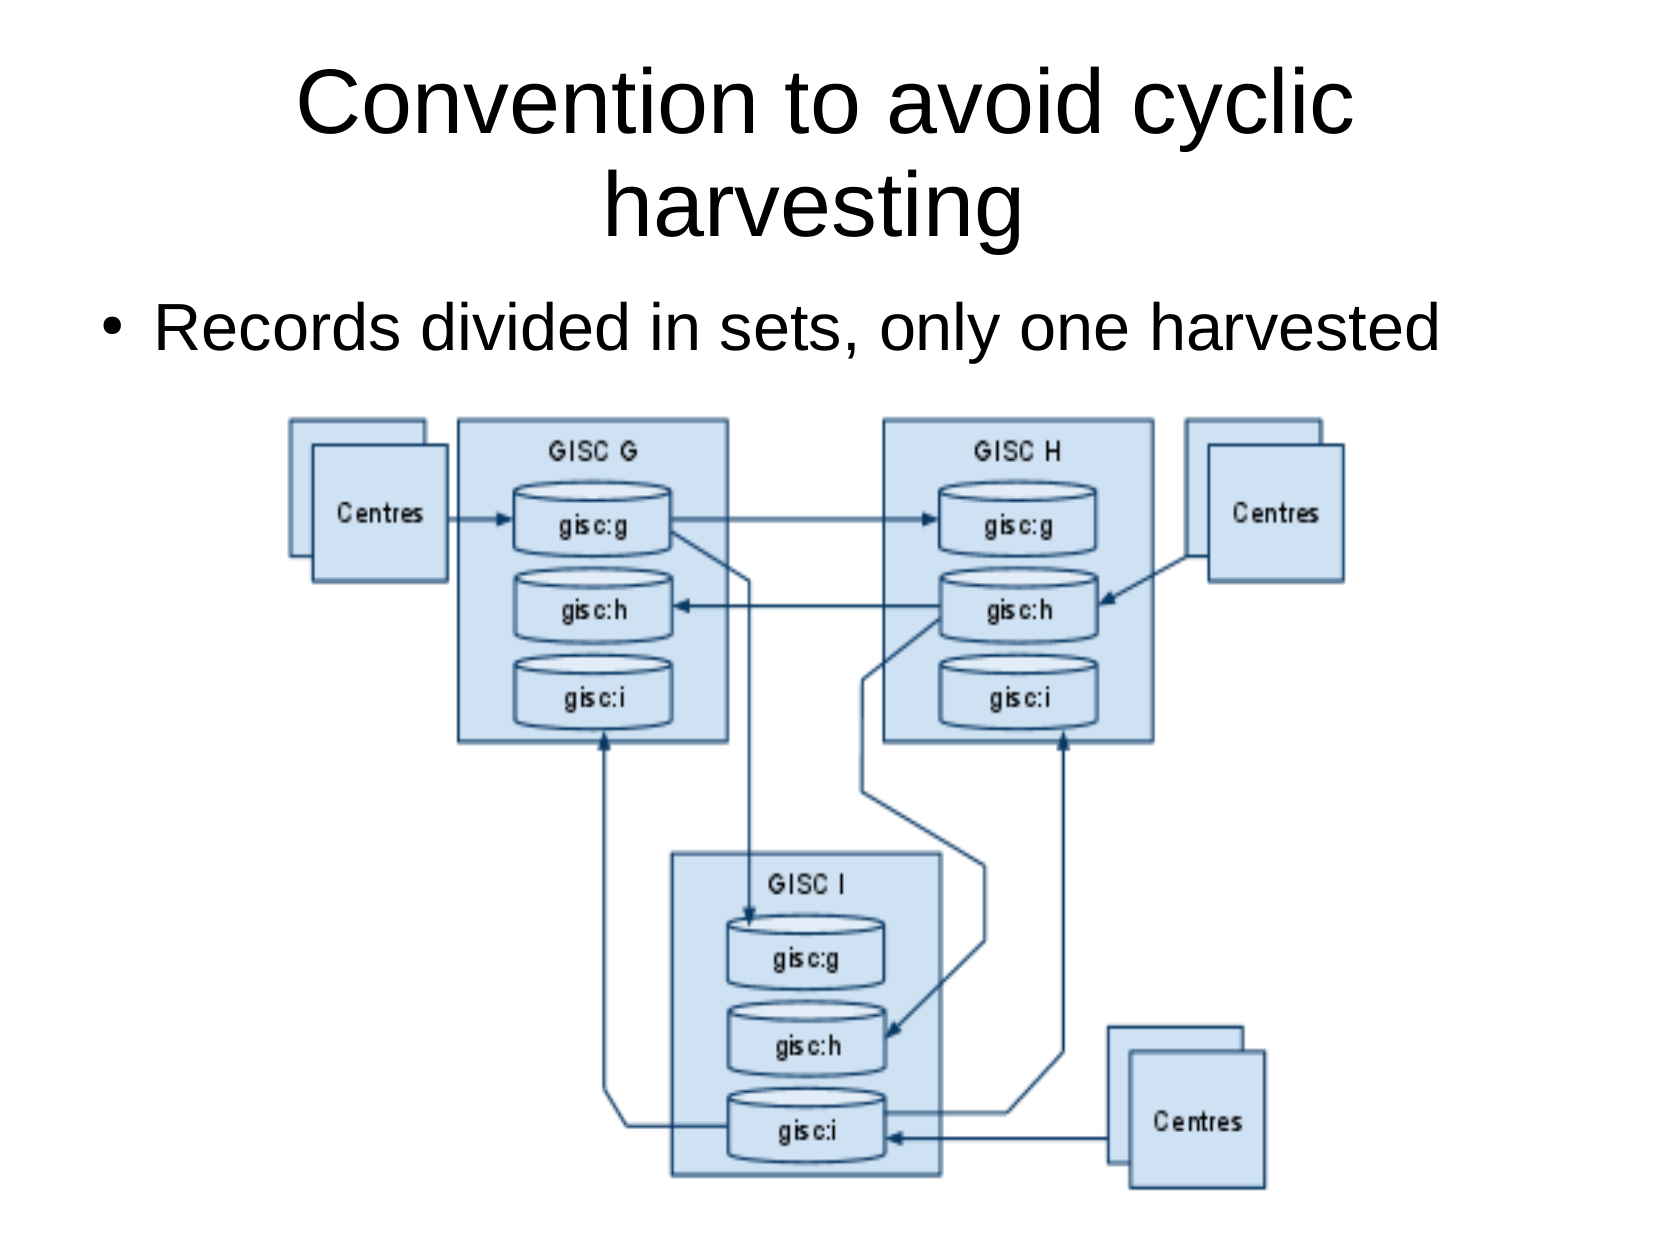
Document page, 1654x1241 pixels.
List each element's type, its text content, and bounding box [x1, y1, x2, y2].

title Convention to avoid cyclic harvesting [82, 49, 1571, 257]
list Records divided in sets, only one harvested [82, 290, 1571, 1094]
picture [265, 383, 1388, 1211]
